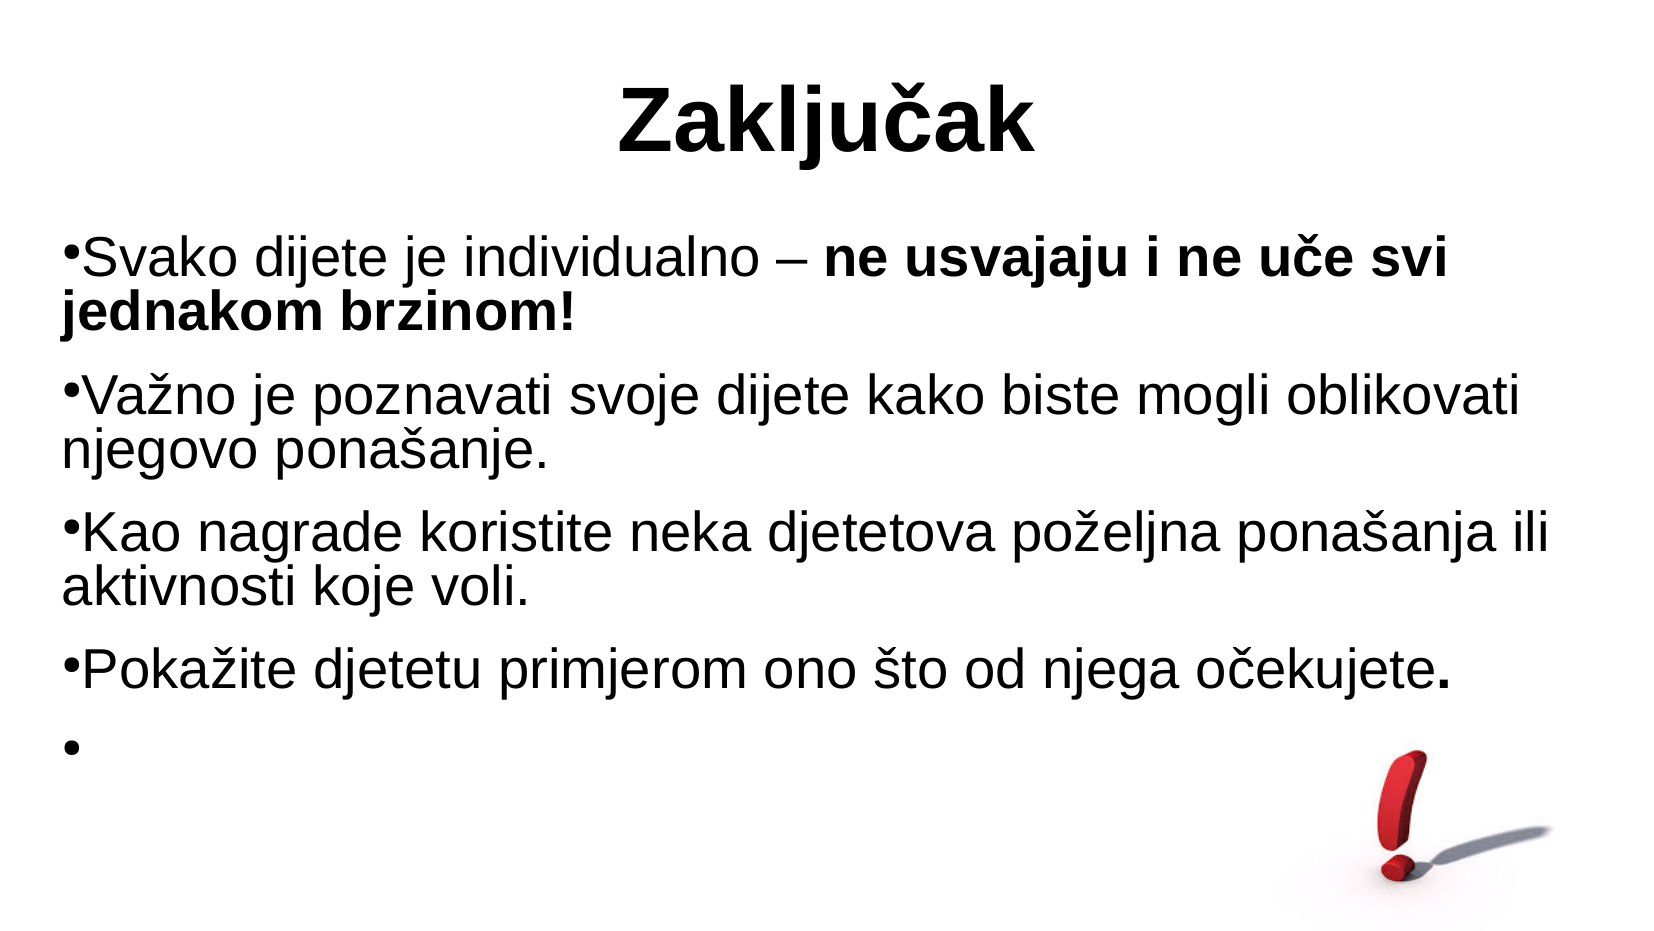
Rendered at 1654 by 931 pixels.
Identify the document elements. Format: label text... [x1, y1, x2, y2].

list Svako dijete je individualno – ne usvajaju i ne uče svi jednakom brzinom! Važno je poznavati svoje dijete kako biste mogli oblikovati njegovo ponašanje. Kao nagrade koristite neka djetetova poželjna ponašanja ili aktivnosti koje voli. Pokažite djetetu primjerom ono što od njega očekujete. [61, 136, 1571, 711]
picture [1203, 711, 1596, 931]
title Zaključak [82, 12, 1571, 136]
